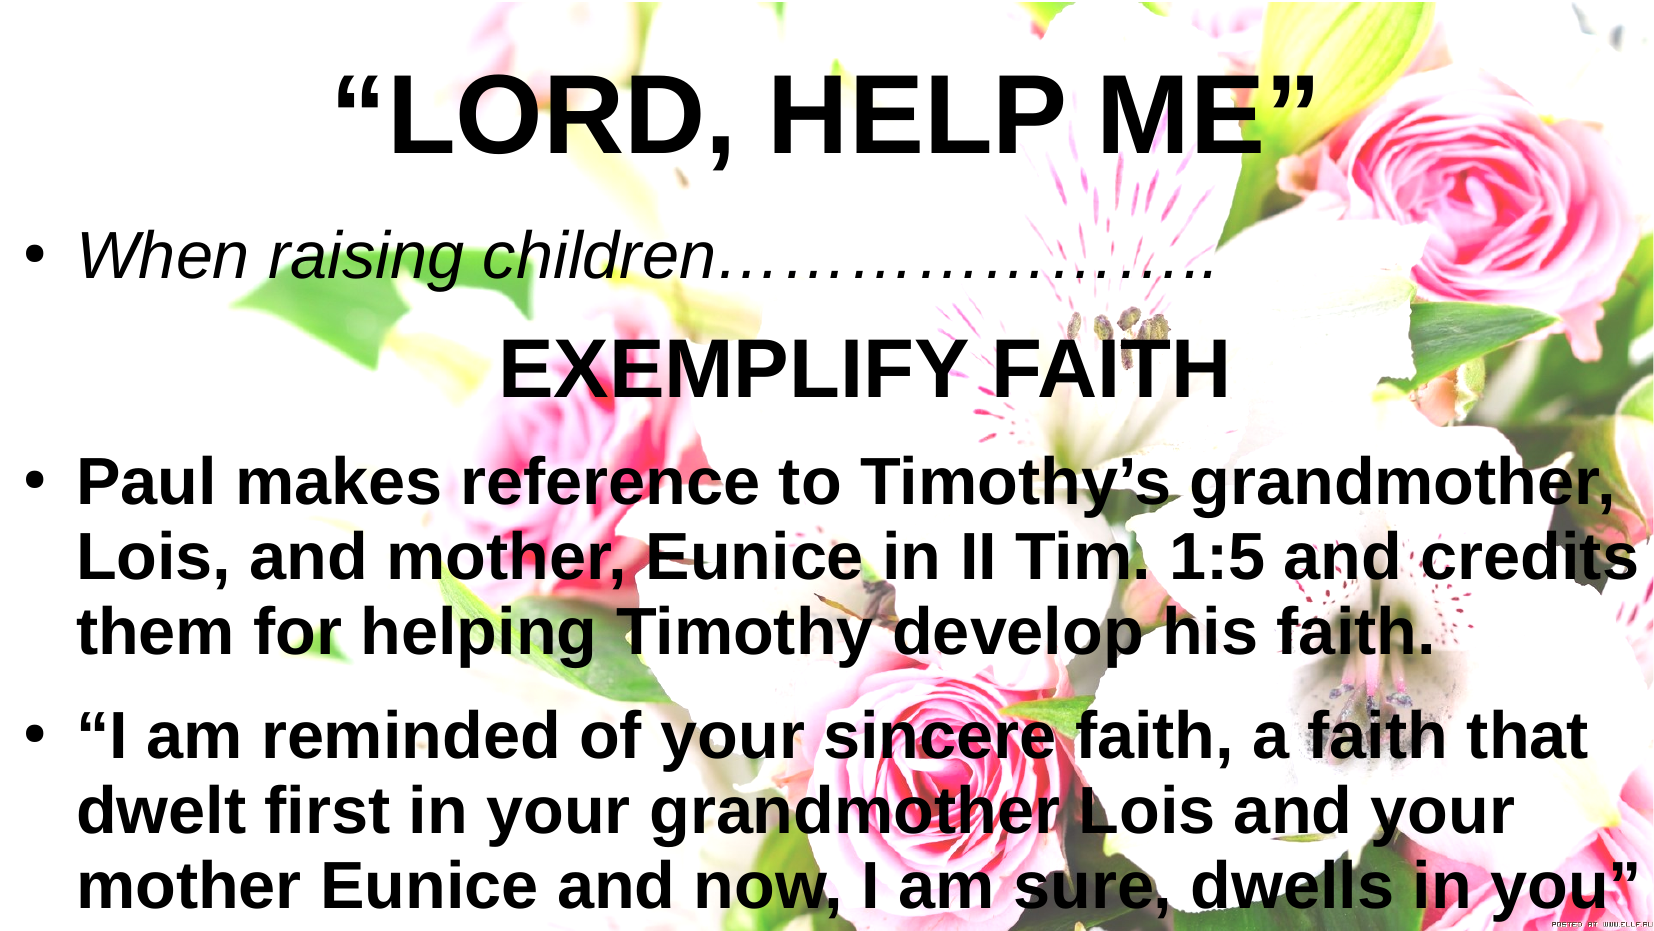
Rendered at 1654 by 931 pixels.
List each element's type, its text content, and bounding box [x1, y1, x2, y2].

title “LORD, HELP ME” [82, 37, 1571, 193]
picture [5, 2, 1654, 217]
list When raising children………………….. EXEMPLIFY FAITH Paul makes reference to Timothy’s grandmother, Lois, and mother, Eunice in II Tim. 1:5 and credits them for helping Timothy develop his faith. “I am reminded of your sincere faith, a faith that dwelt first in your grandmother Lois and your mother Eunice and now, I am sure, dwells in you” [5, 217, 1654, 931]
